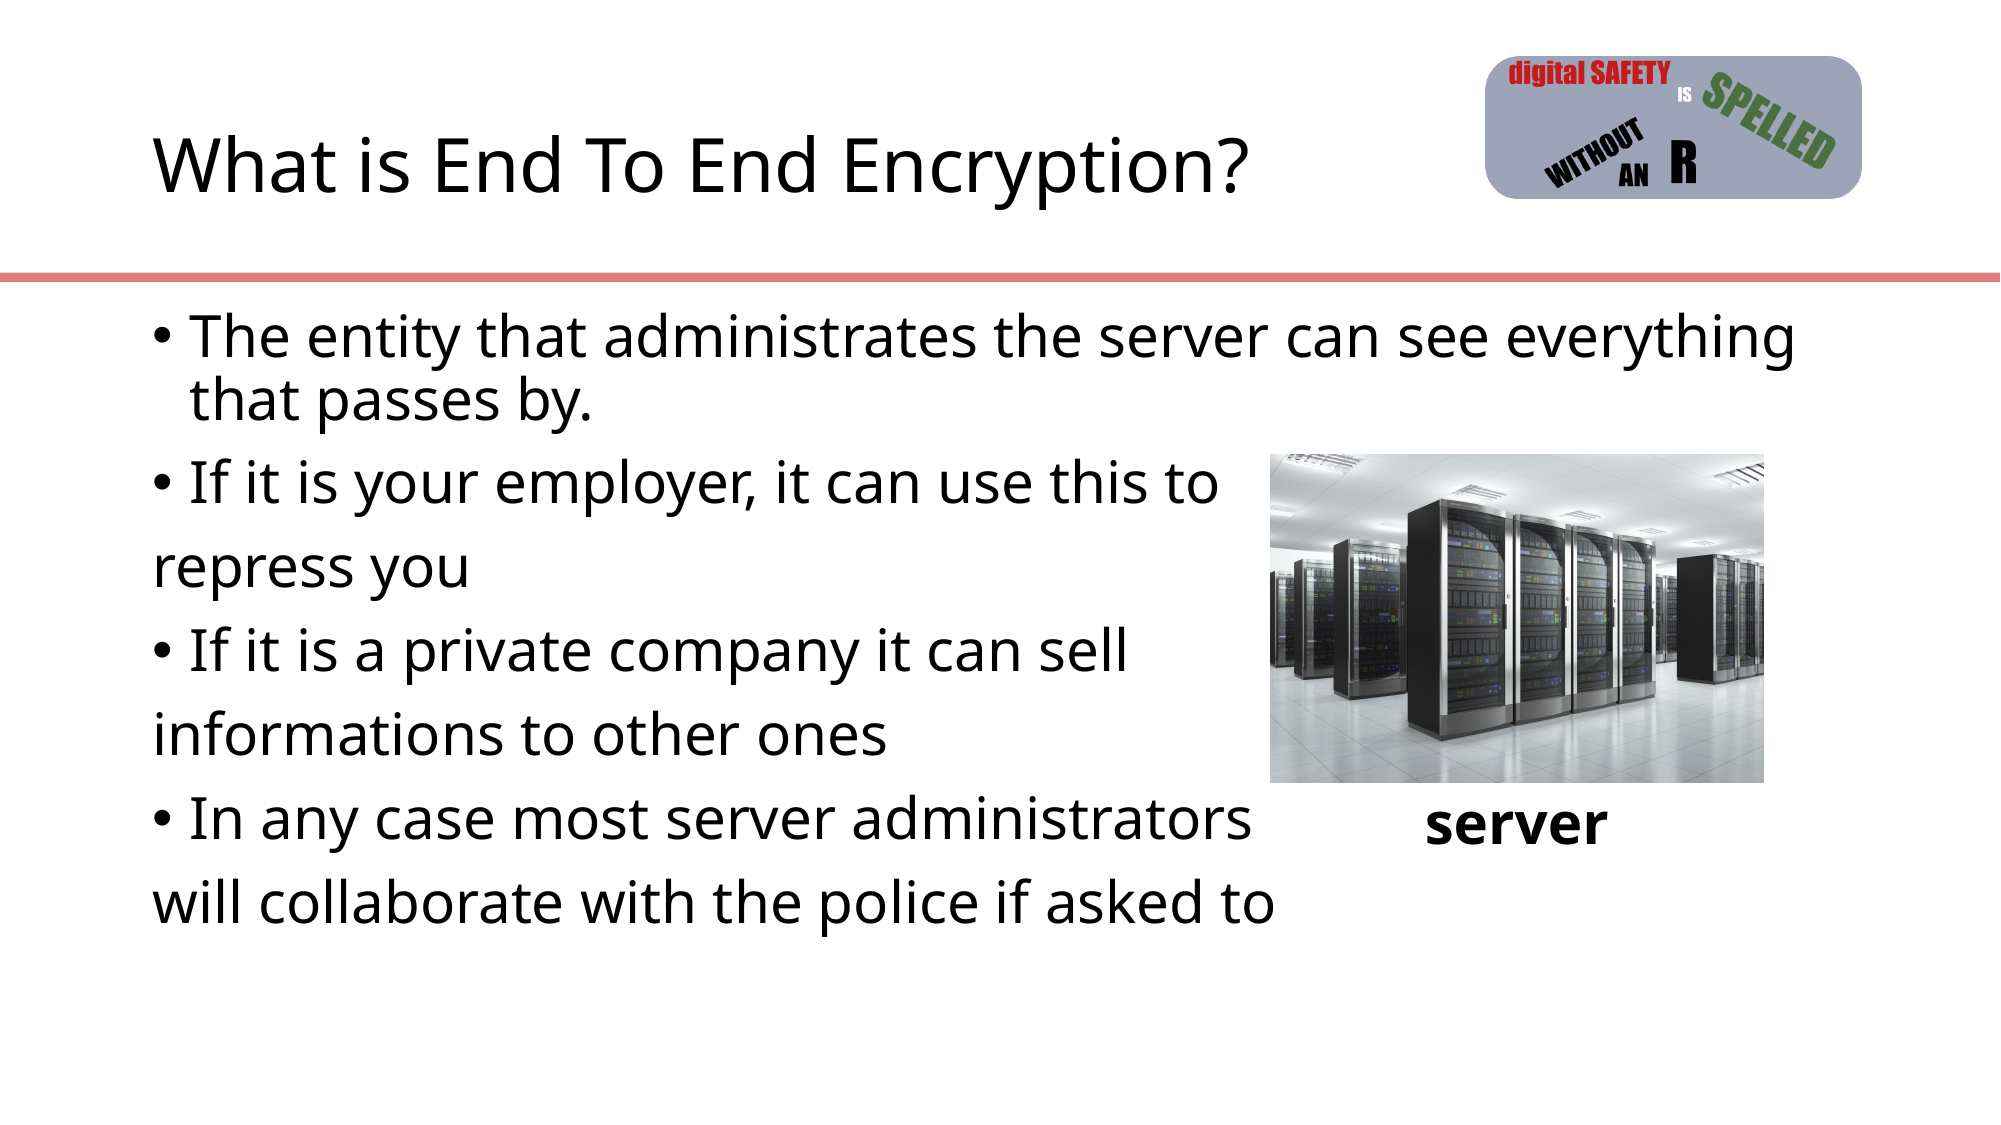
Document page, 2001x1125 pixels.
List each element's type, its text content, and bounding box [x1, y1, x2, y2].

list The entity that administrates the server can see everything that passes by. If it is your employer, it can use this to repress you If it is a private company it can sell informations to other ones In any case most server administrators will collaborate with the police if asked to [137, 299, 1863, 1014]
text_box server [1400, 778, 1634, 864]
picture [1270, 454, 1764, 783]
title What is End To End Encryption? [137, 59, 1863, 278]
